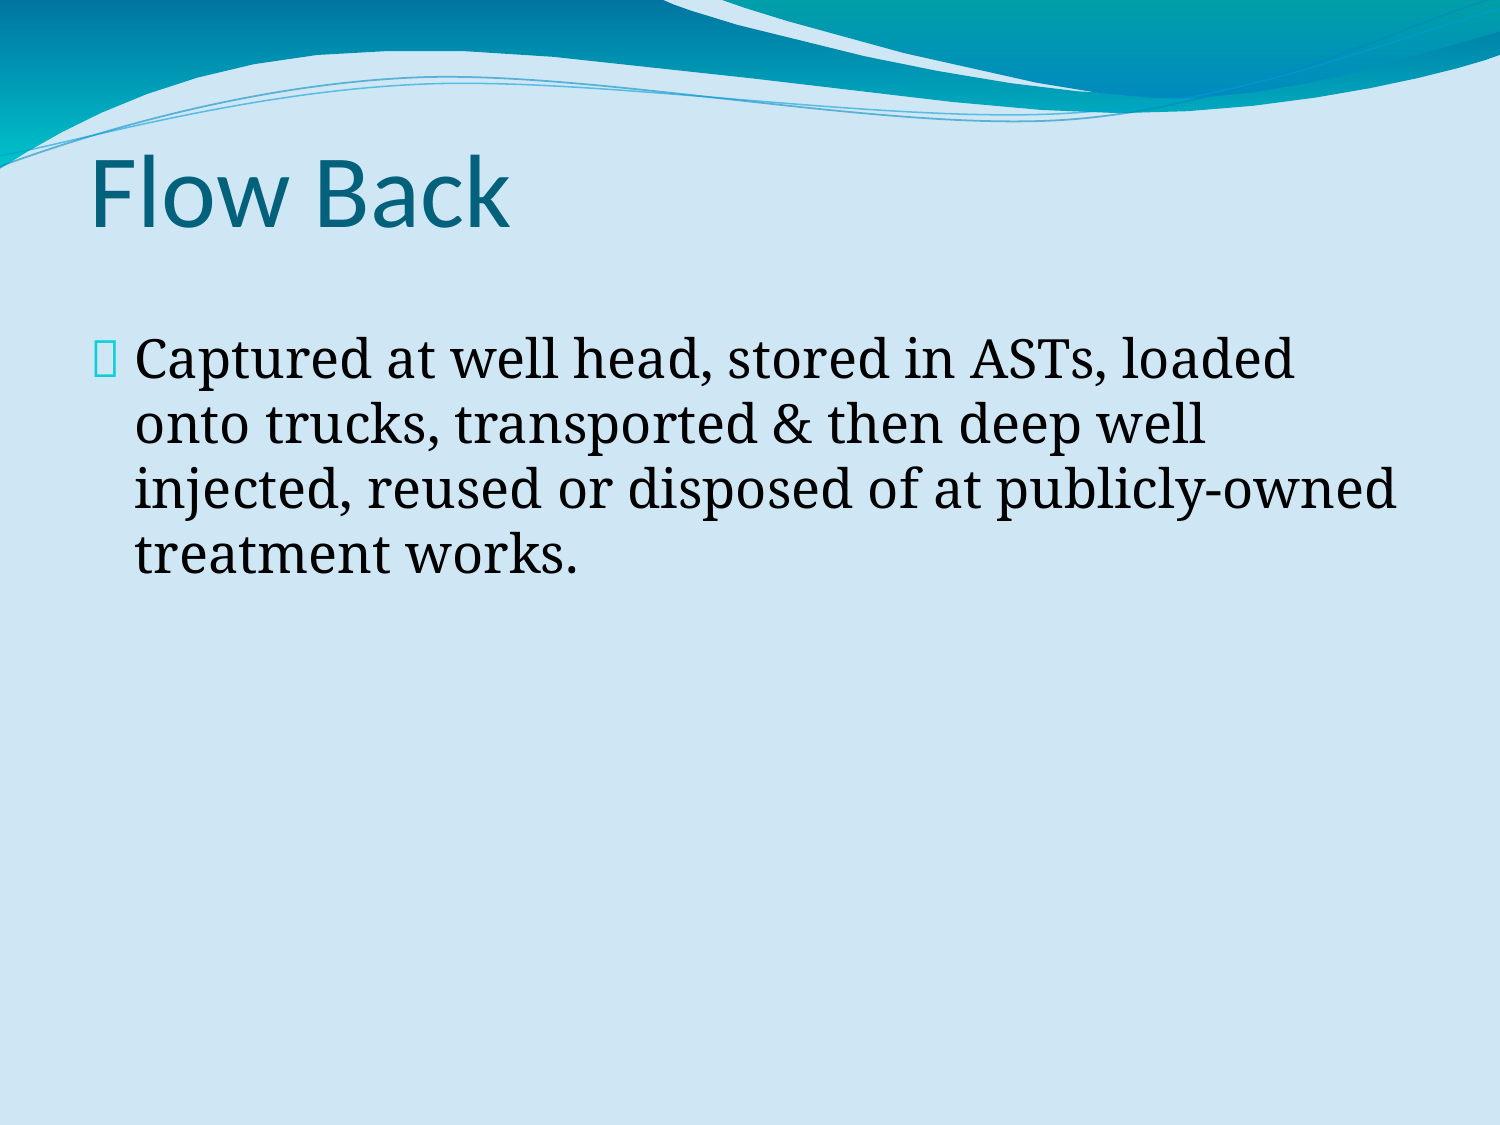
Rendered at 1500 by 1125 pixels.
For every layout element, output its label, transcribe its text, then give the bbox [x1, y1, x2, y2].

list Captured at well head, stored in ASTs, loaded onto trucks, transported & then deep well injected, reused or disposed of at publicly-owned treatment works. [75, 317, 1425, 1038]
title Flow Back [75, 115, 1425, 303]
